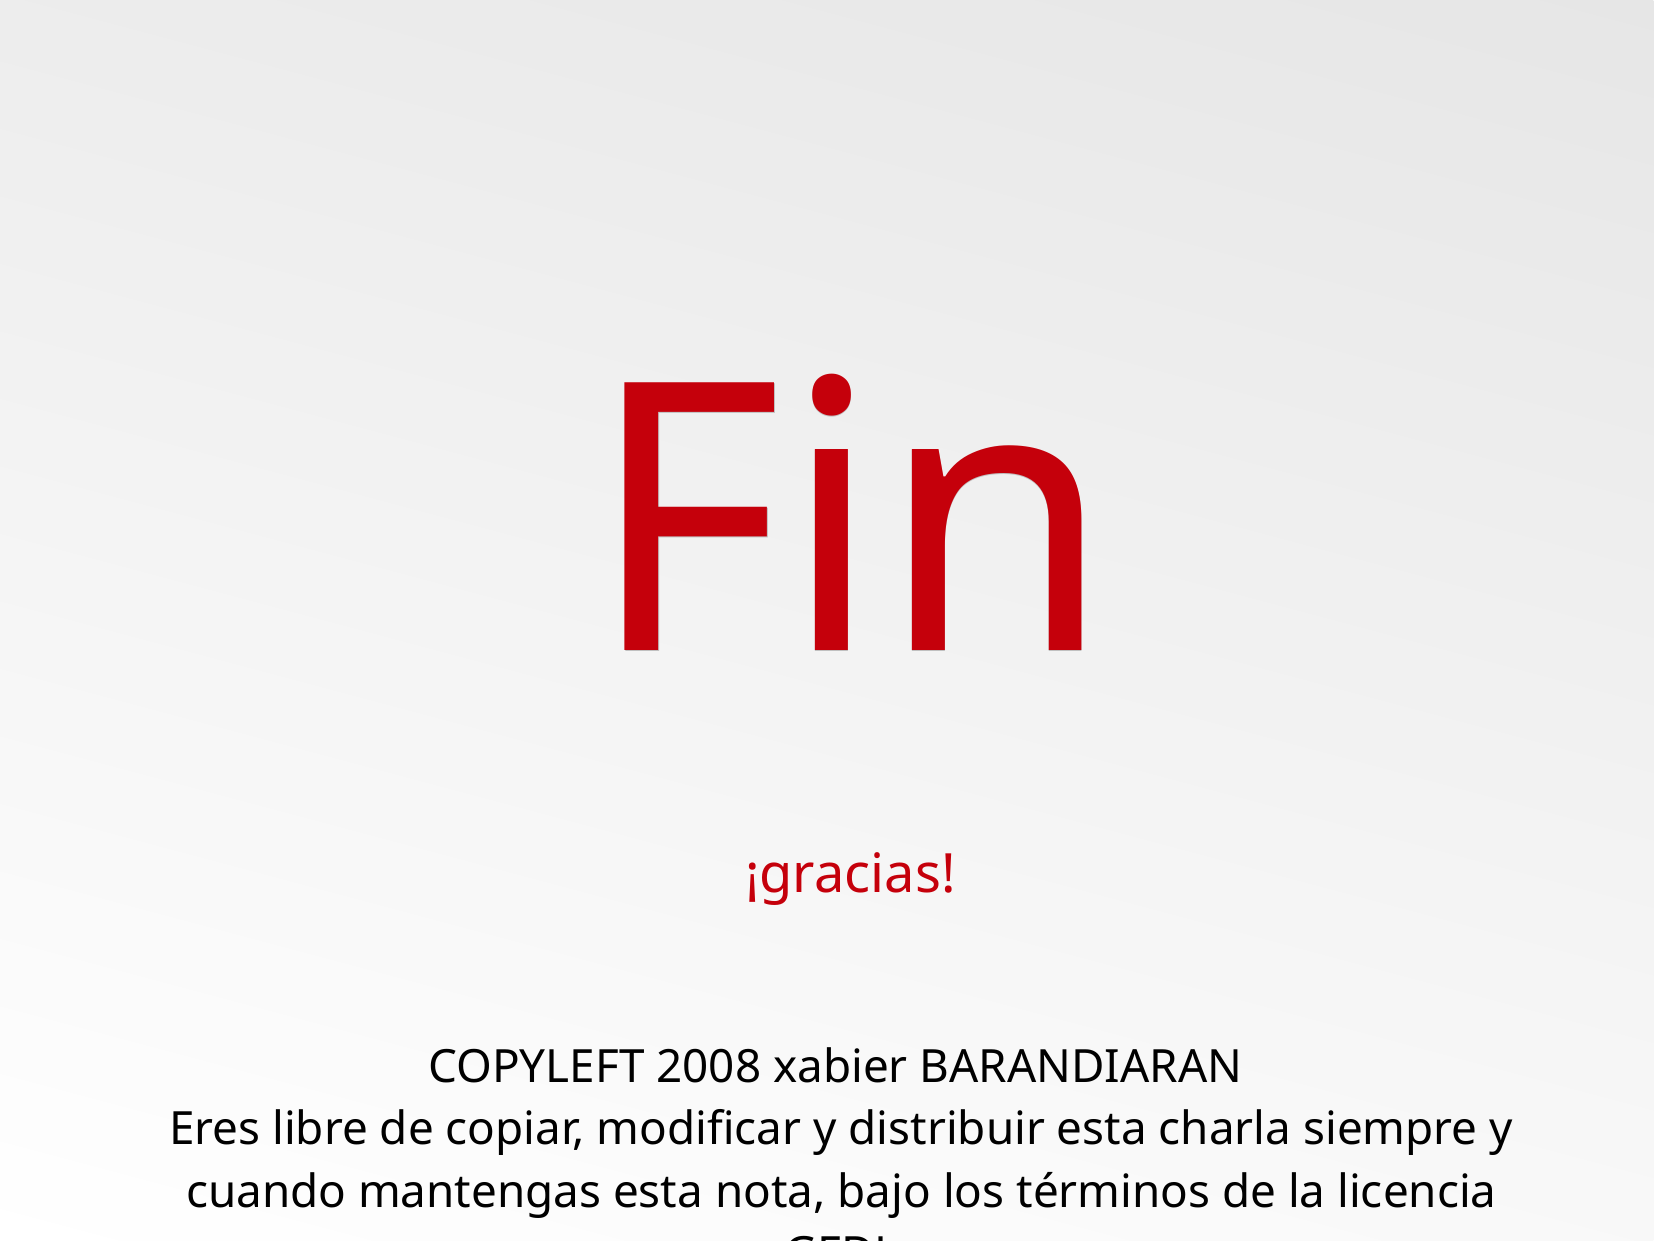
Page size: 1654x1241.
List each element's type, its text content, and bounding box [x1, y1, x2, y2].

text_box COPYLEFT 2008 xabier BARANDIARAN Eres libre de copiar, modificar y distribuir esta charla siempre y cuando mantengas esta nota, bajo los términos de la licencia GFDL [118, 1025, 1566, 1178]
text_box Fin ¡gracias! [88, 177, 1577, 981]
